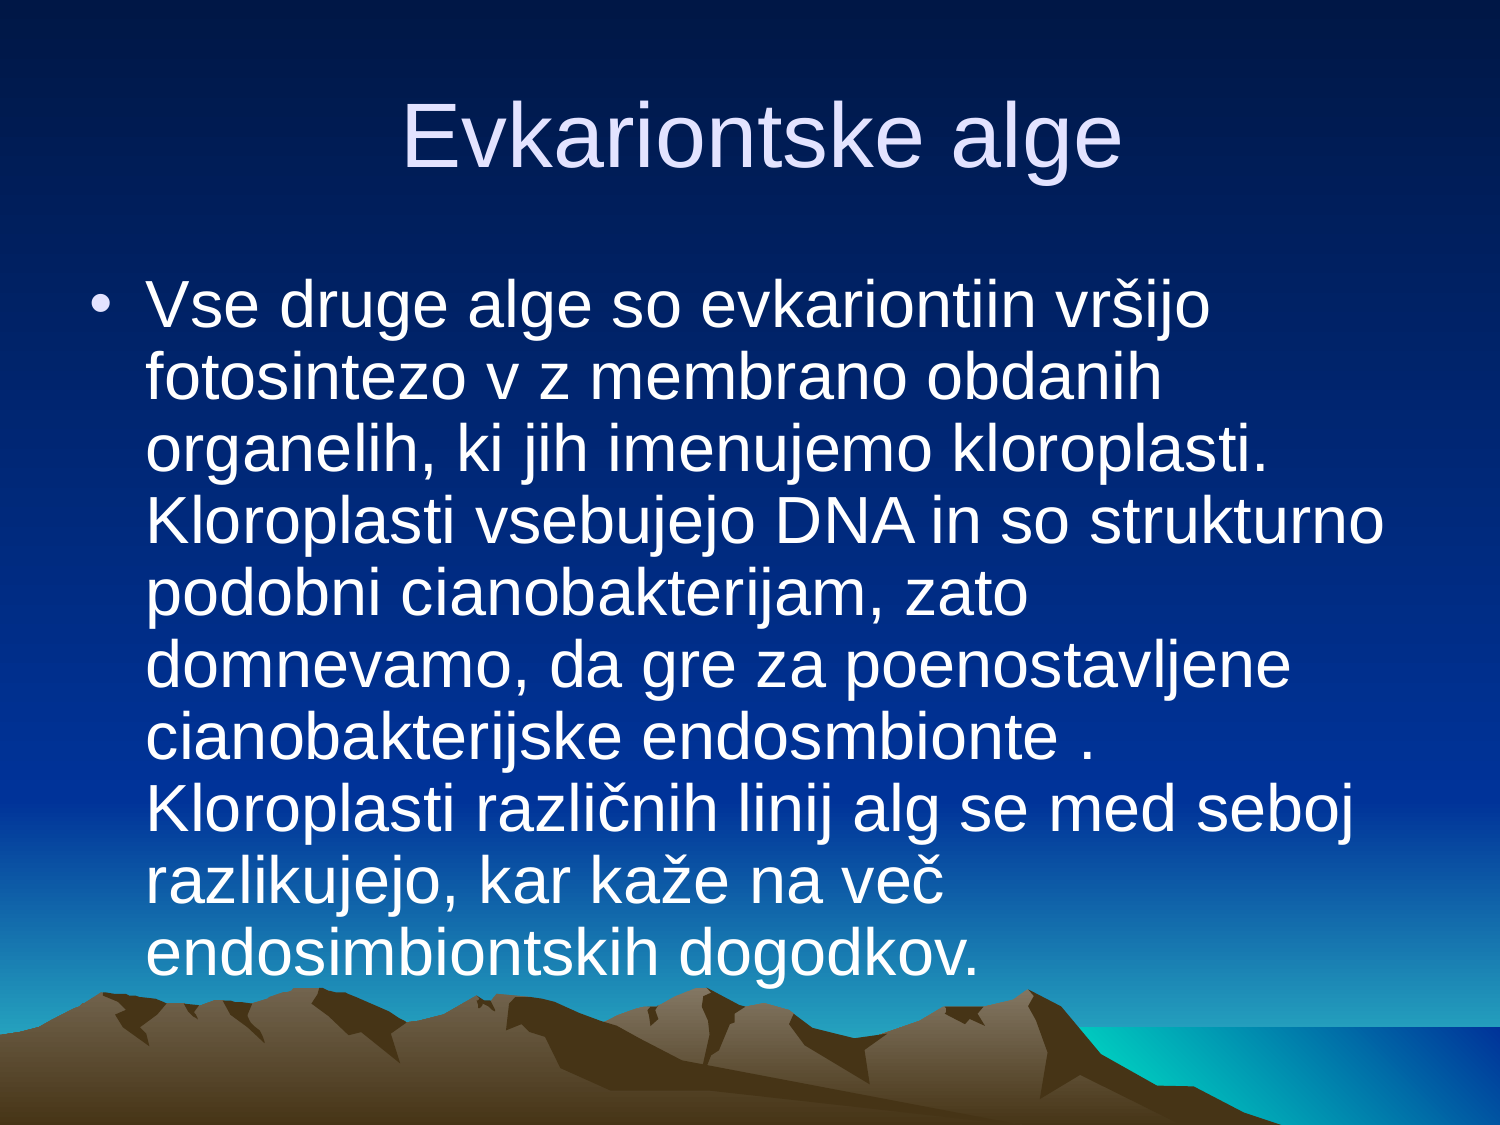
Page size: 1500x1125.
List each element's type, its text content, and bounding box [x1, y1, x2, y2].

list Vse druge alge so evkariontiin vršijo fotosintezo v z membrano obdanih organelih, ki jih imenujemo kloroplasti. Kloroplasti vsebujejo DNA in so strukturno podobni cianobakterijam, zato domnevamo, da gre za poenostavljene cianobakterijske endosmbionte . Kloroplasti različnih linij alg se med seboj razlikujejo, kar kaže na več endosimbiontskih dogodkov. [75, 262, 1425, 998]
title Evkariontske alge [75, 29, 1425, 233]
